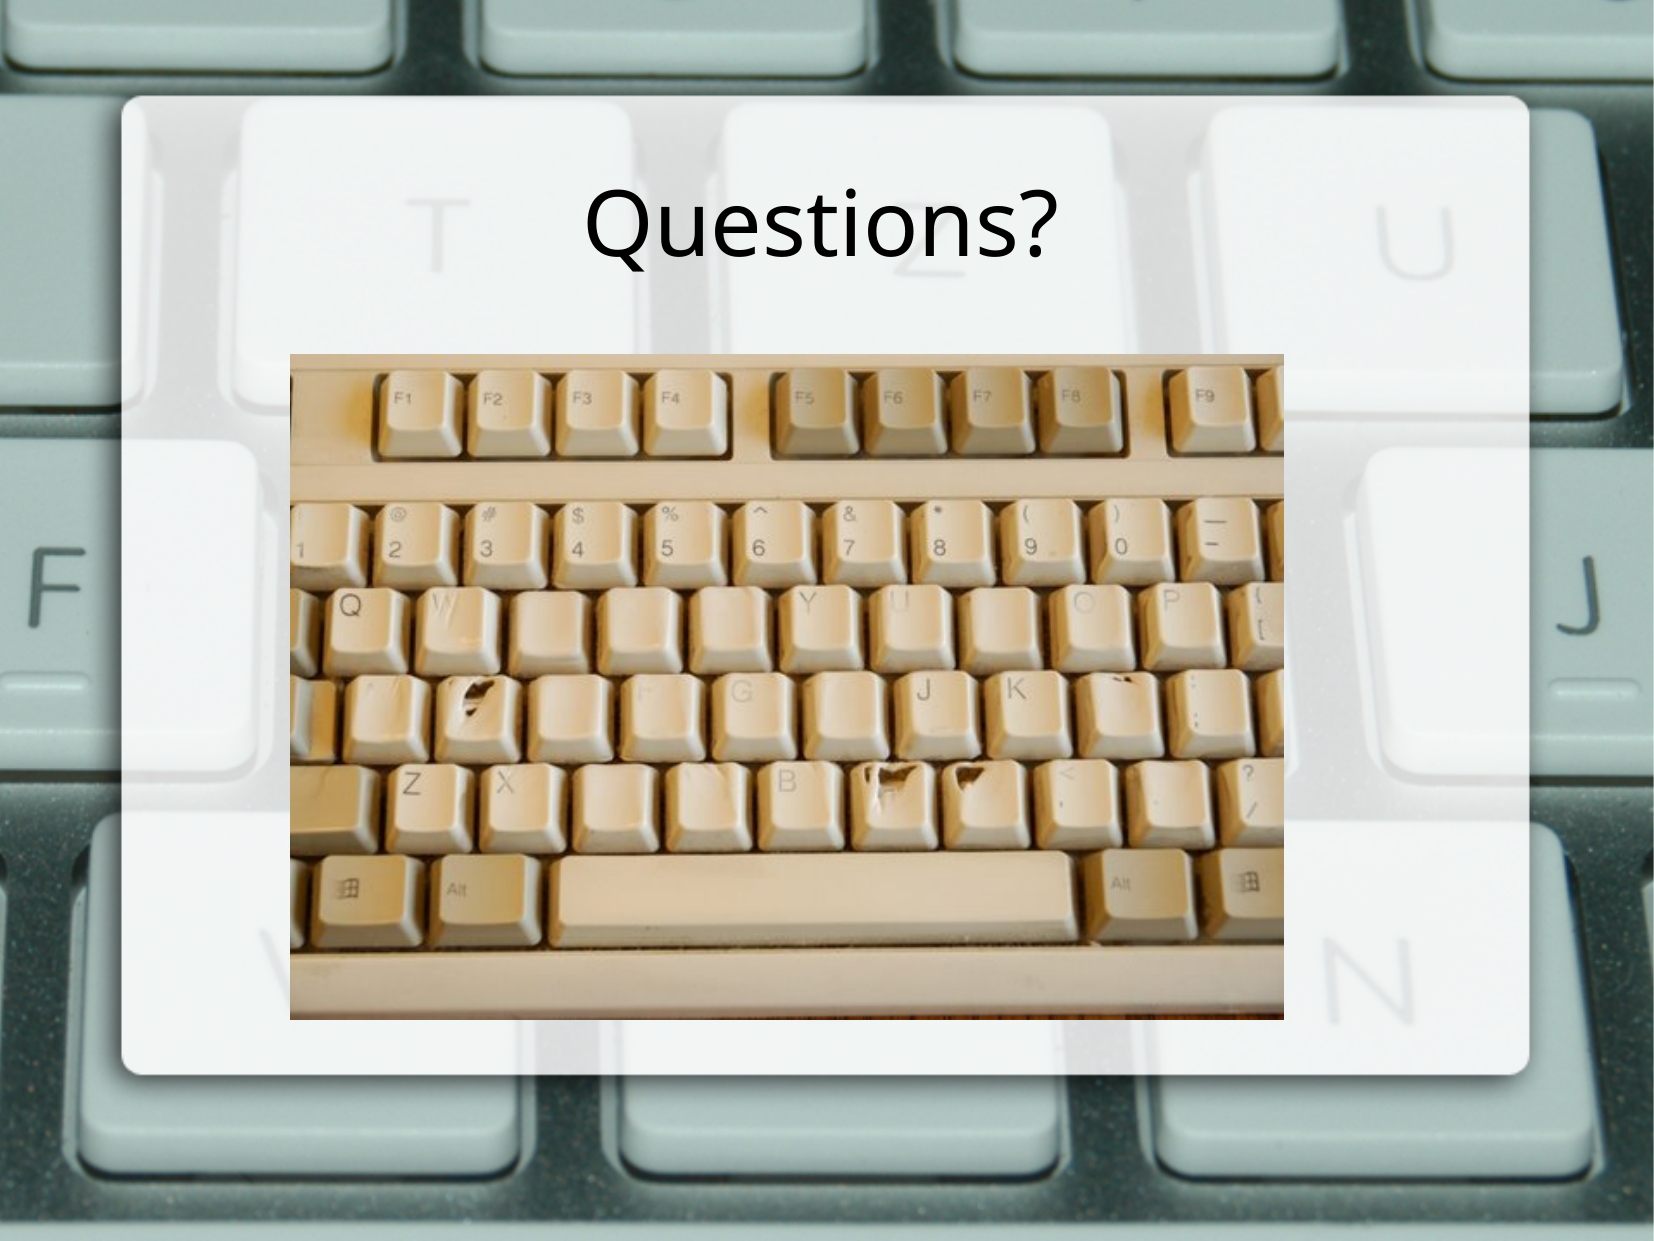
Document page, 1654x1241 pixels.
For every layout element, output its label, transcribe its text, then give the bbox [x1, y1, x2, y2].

picture [0, 0, 1654, 1241]
title Questions? [135, 117, 1506, 325]
